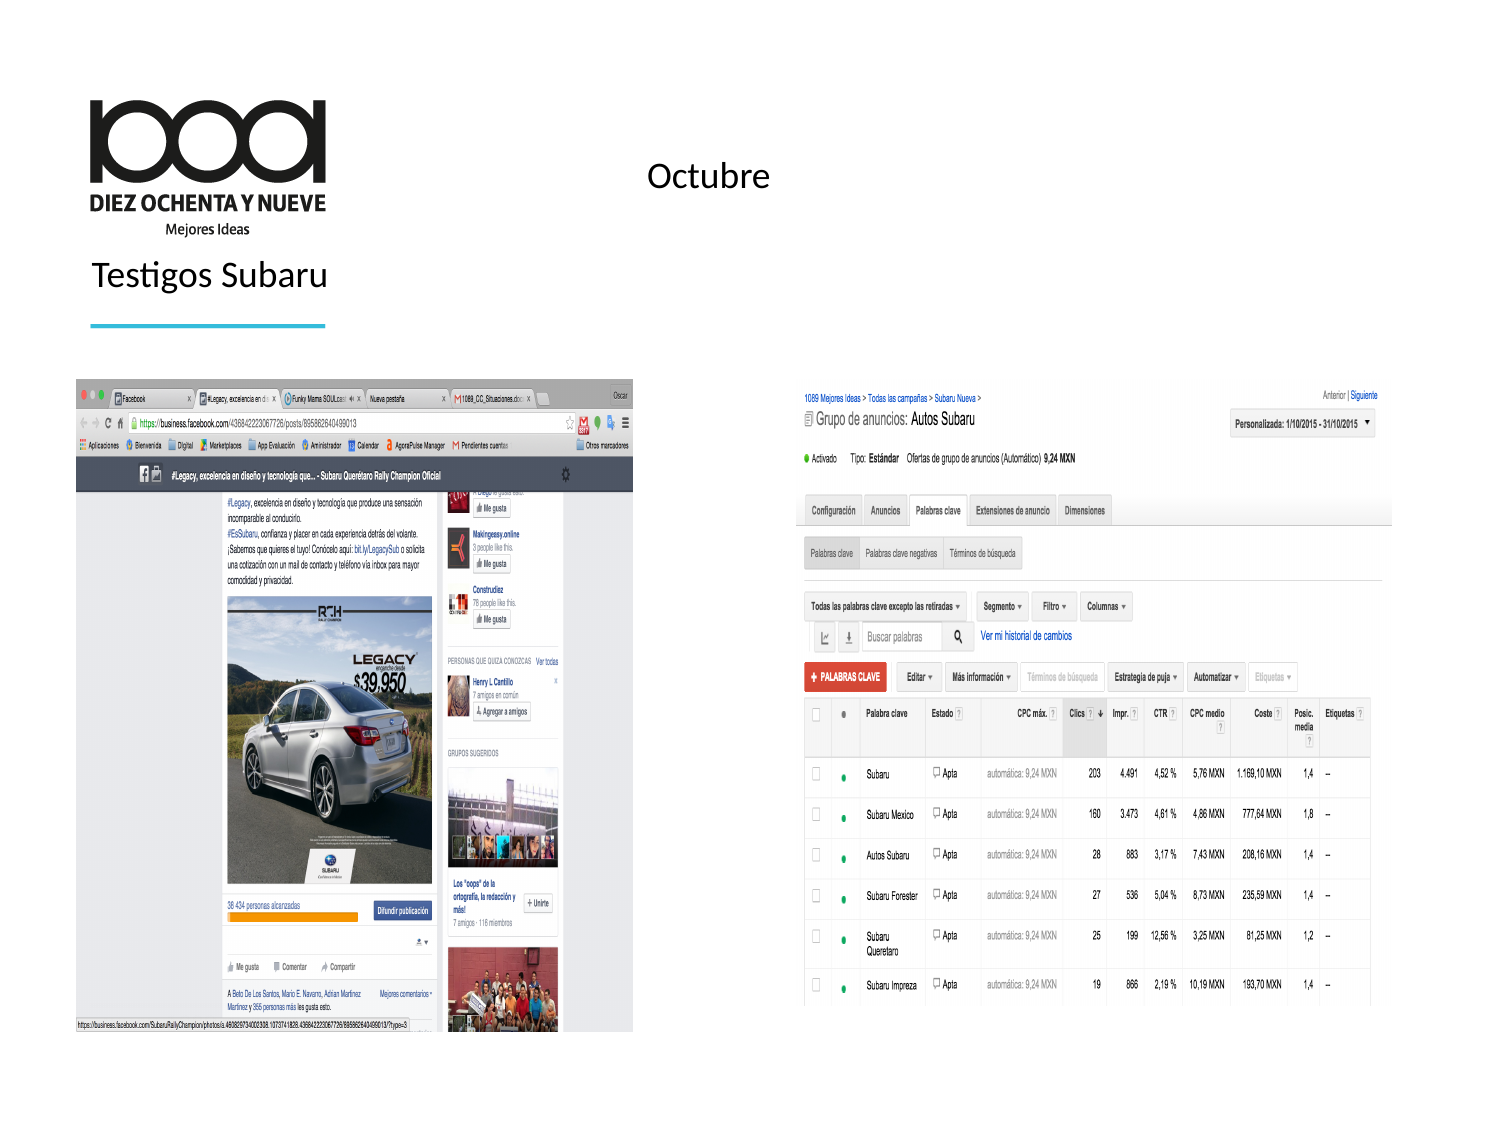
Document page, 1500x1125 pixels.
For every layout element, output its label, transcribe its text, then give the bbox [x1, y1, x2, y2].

text_box Testigos Subaru [76, 242, 355, 303]
picture [0, 0, 1500, 1125]
text_box Octubre [632, 143, 1154, 204]
